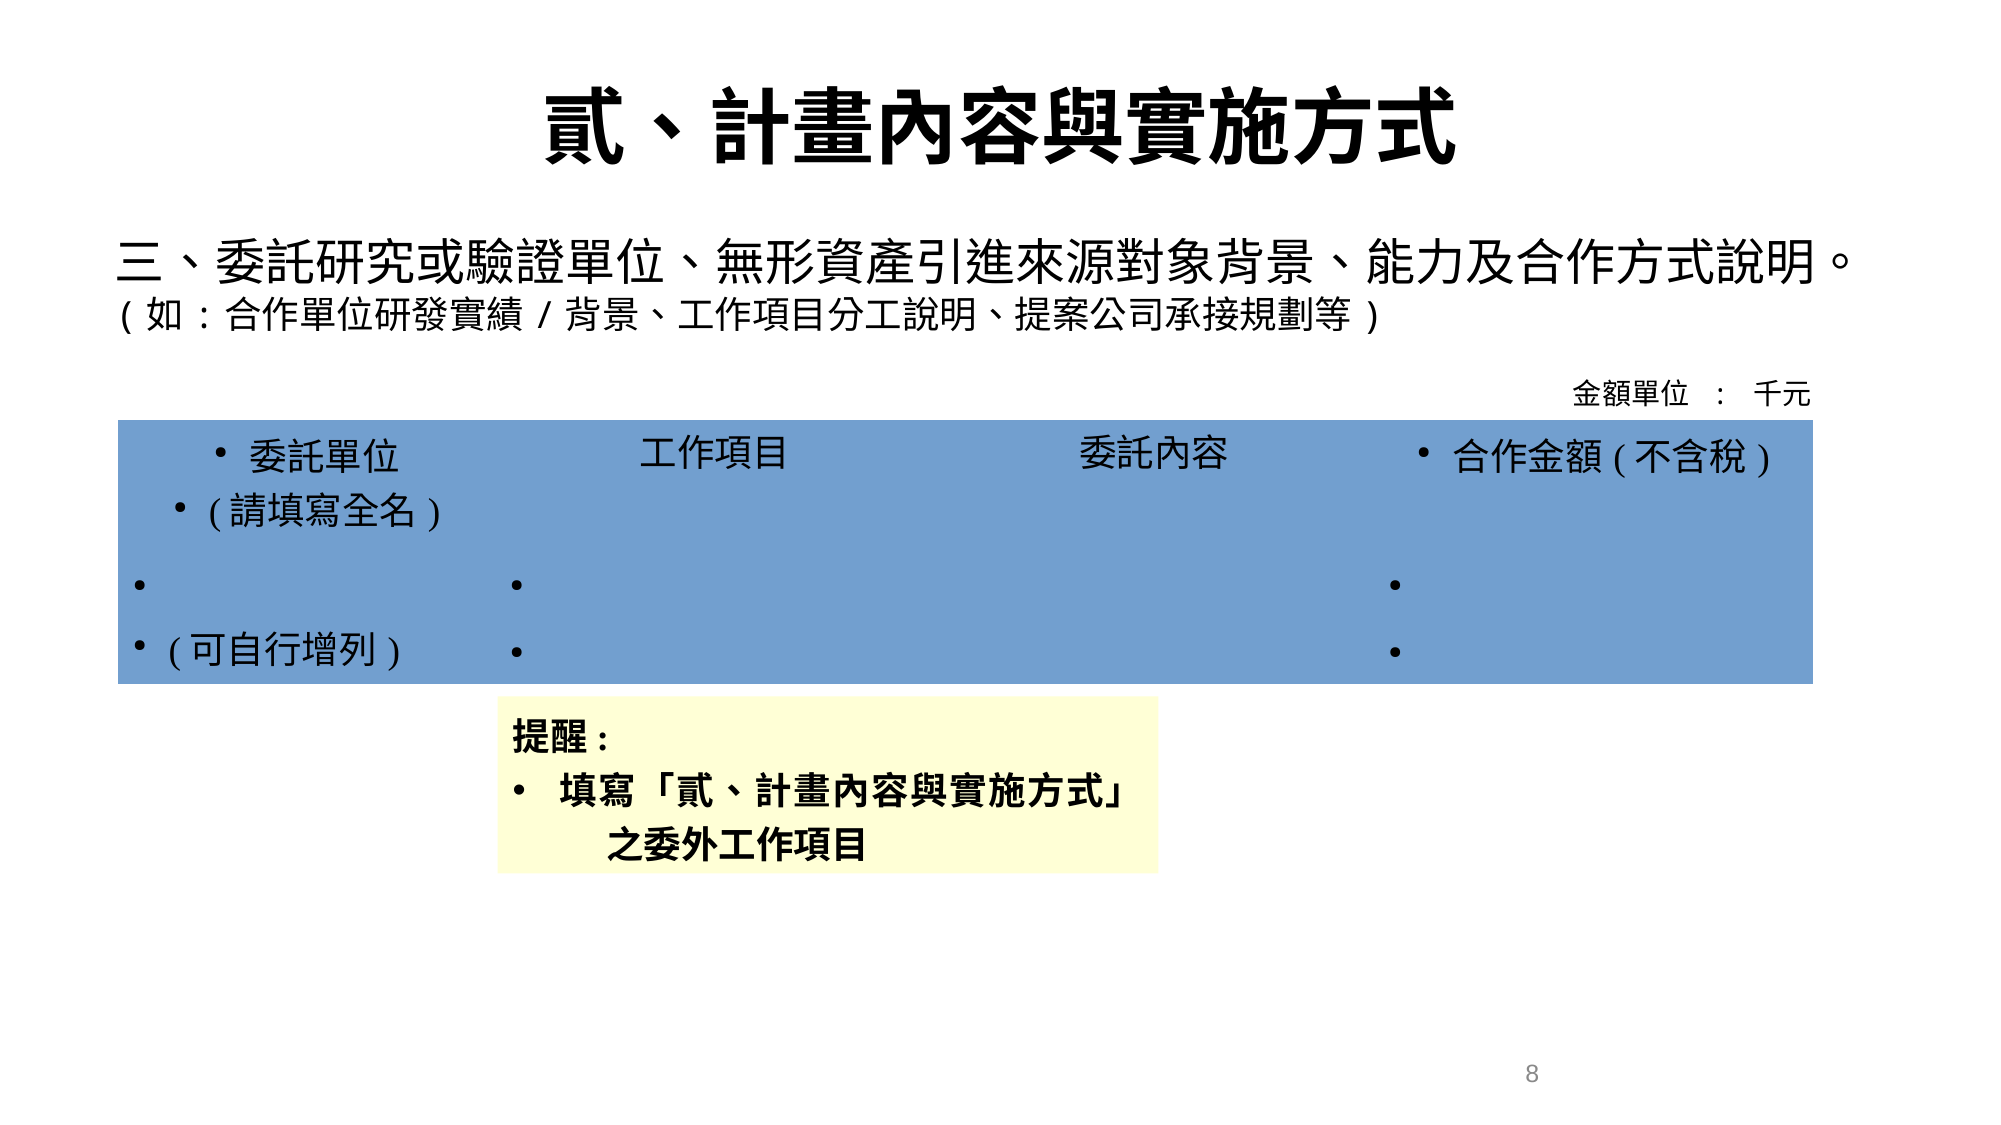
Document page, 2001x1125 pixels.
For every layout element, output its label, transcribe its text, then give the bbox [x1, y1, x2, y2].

table_cell [496, 550, 935, 617]
table_header 工作項目 [496, 420, 935, 550]
table_cell [496, 617, 935, 684]
table_header 合作金額(不含稅) [1374, 420, 1813, 550]
table_cell [1374, 550, 1813, 617]
table_cell [935, 550, 1374, 617]
text_box 8 [1510, 1042, 1977, 1103]
table_cell (可自行增列) [118, 617, 496, 684]
title 貳、計畫內容與實施方式 [99, 45, 1900, 204]
text_box 提醒: 填寫「貳、計畫內容與實施方式」之委外工作項目 [498, 696, 1158, 873]
table_cell [1374, 617, 1813, 684]
table_header 委託單位 (請填寫全名) [118, 420, 496, 550]
text_box 金額單位 : 千元 [1558, 368, 1827, 418]
table_cell [118, 550, 496, 617]
list 三、委託研究或驗證單位、無形資產引進來源對象背景、能力及合作方式說明。 (如:合作單位研發實績/背景、工作項目分工說明、提案公司承接規劃等) [99, 223, 1900, 1006]
table_cell [935, 617, 1374, 684]
table_header 委託內容 [935, 420, 1374, 550]
